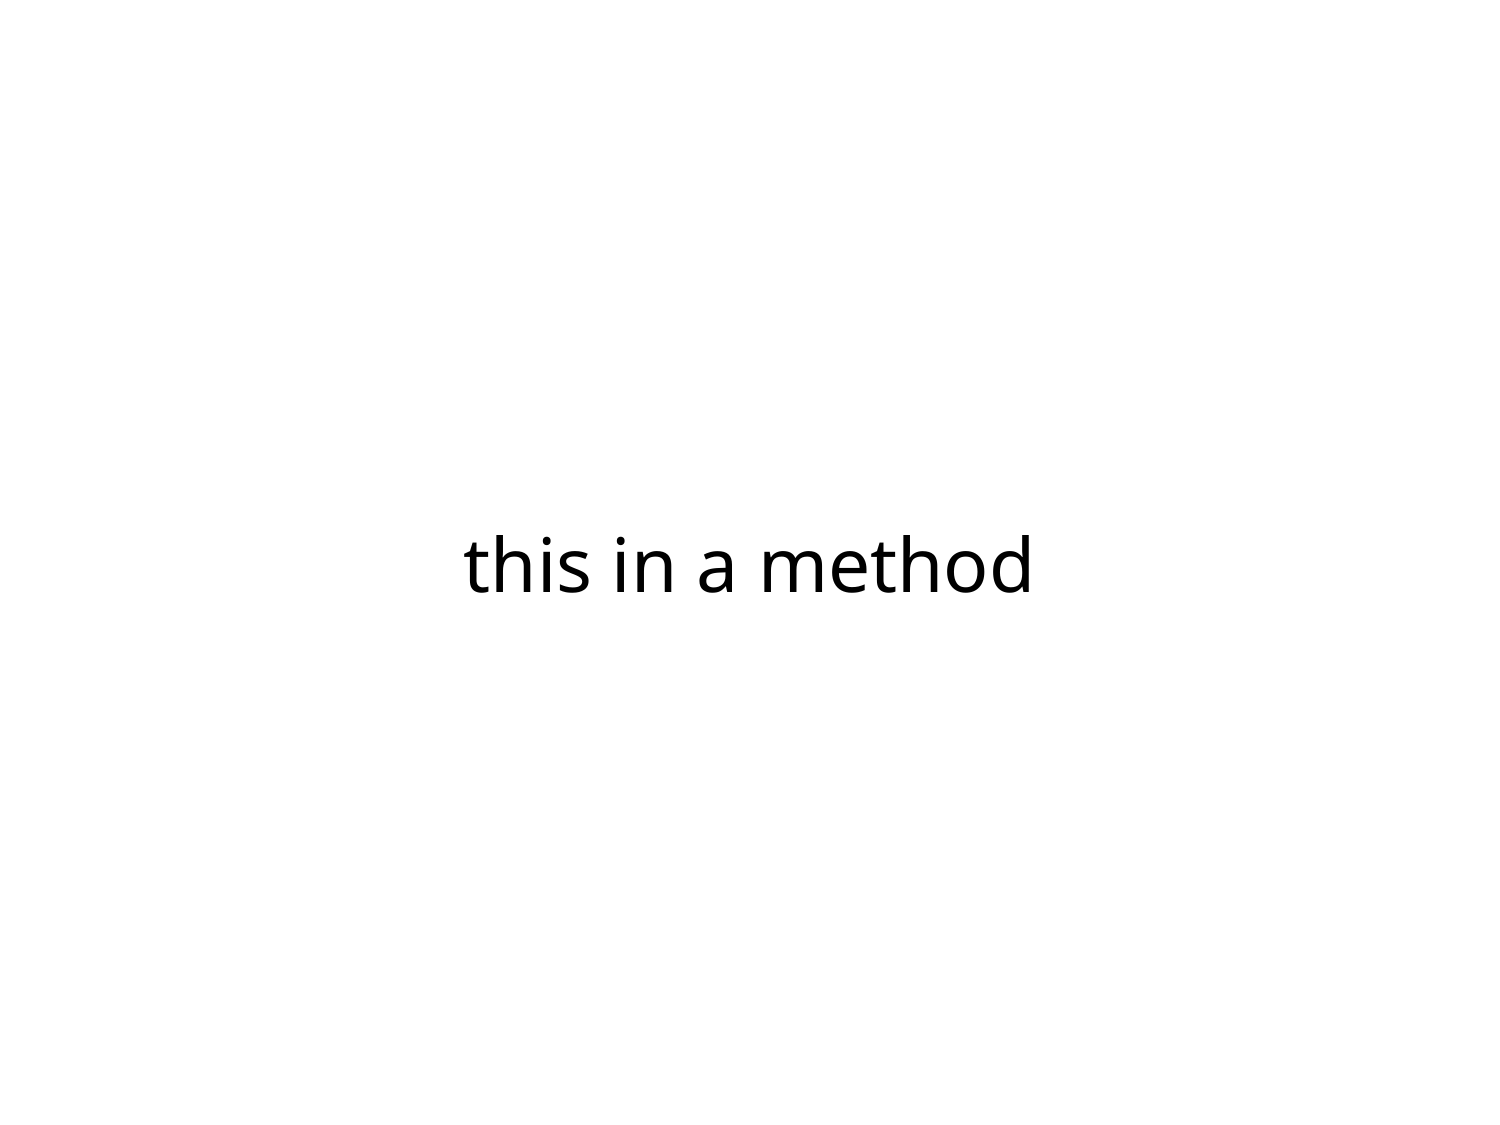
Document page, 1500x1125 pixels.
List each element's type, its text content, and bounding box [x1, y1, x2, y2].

title this in a method [51, 470, 1449, 655]
